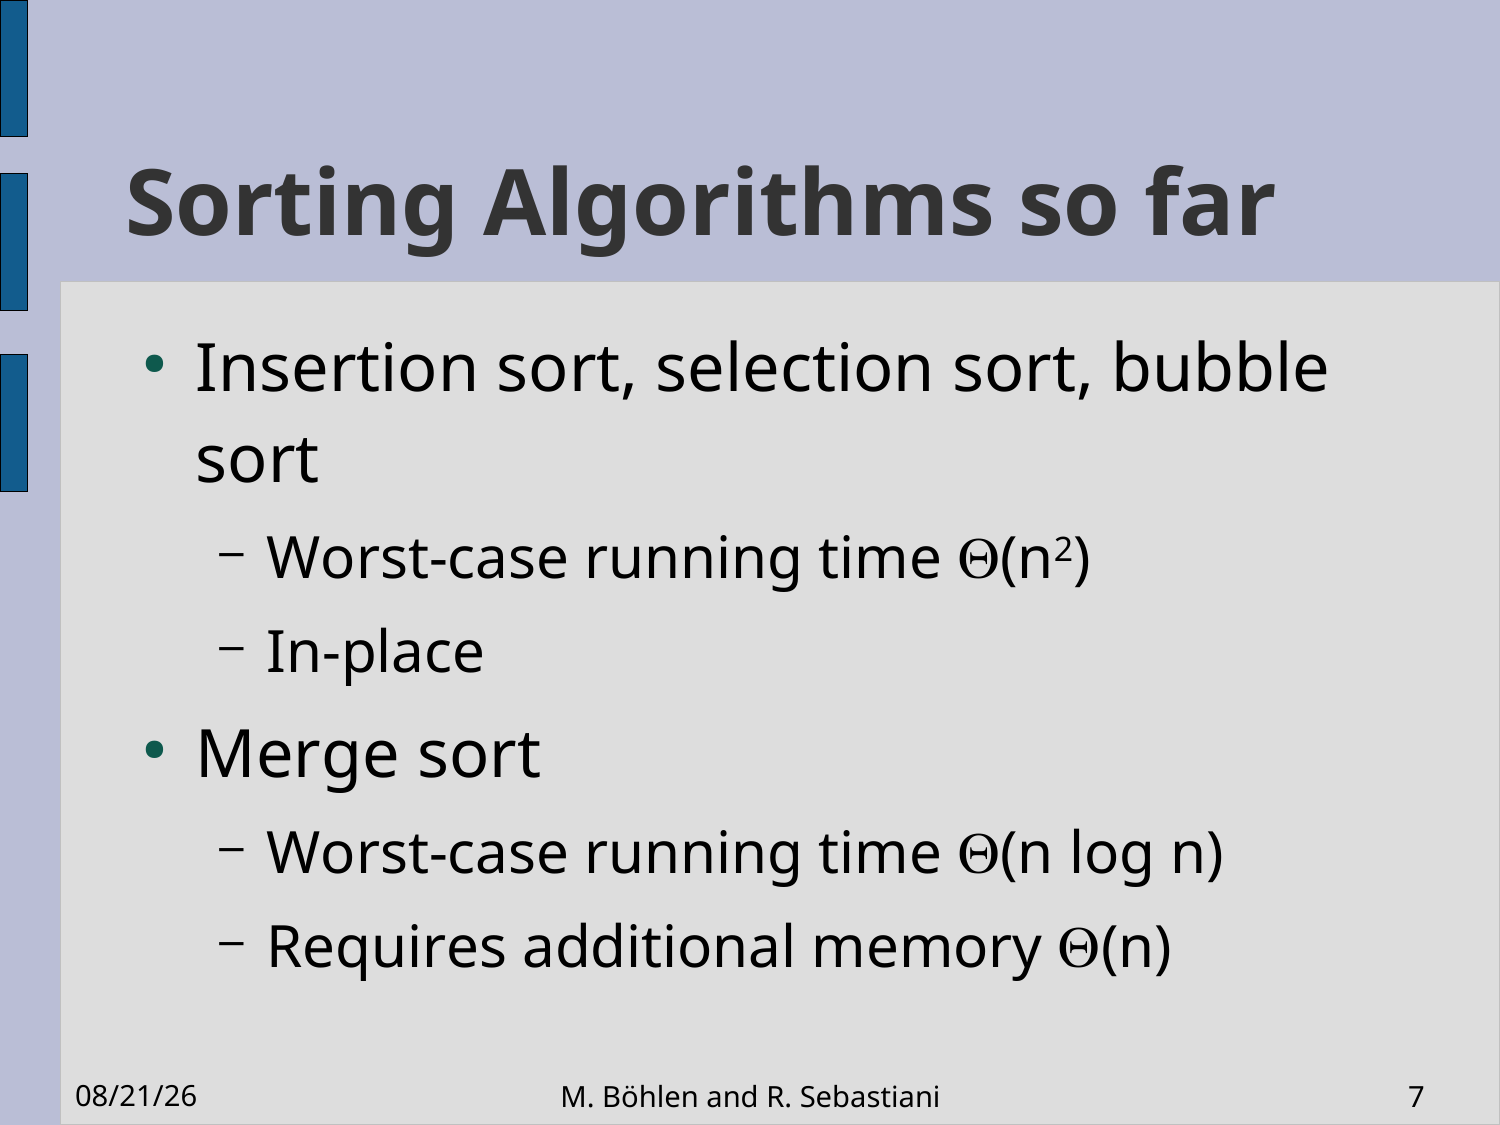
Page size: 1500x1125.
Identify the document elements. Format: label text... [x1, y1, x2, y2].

title Sorting Algorithms so far [110, 67, 1392, 271]
list Insertion sort, selection sort, bubble sort Worst-case running time (n2) In-place Merge sort Worst-case running time (n log n) Requires additional memory (n) [110, 312, 1392, 1037]
